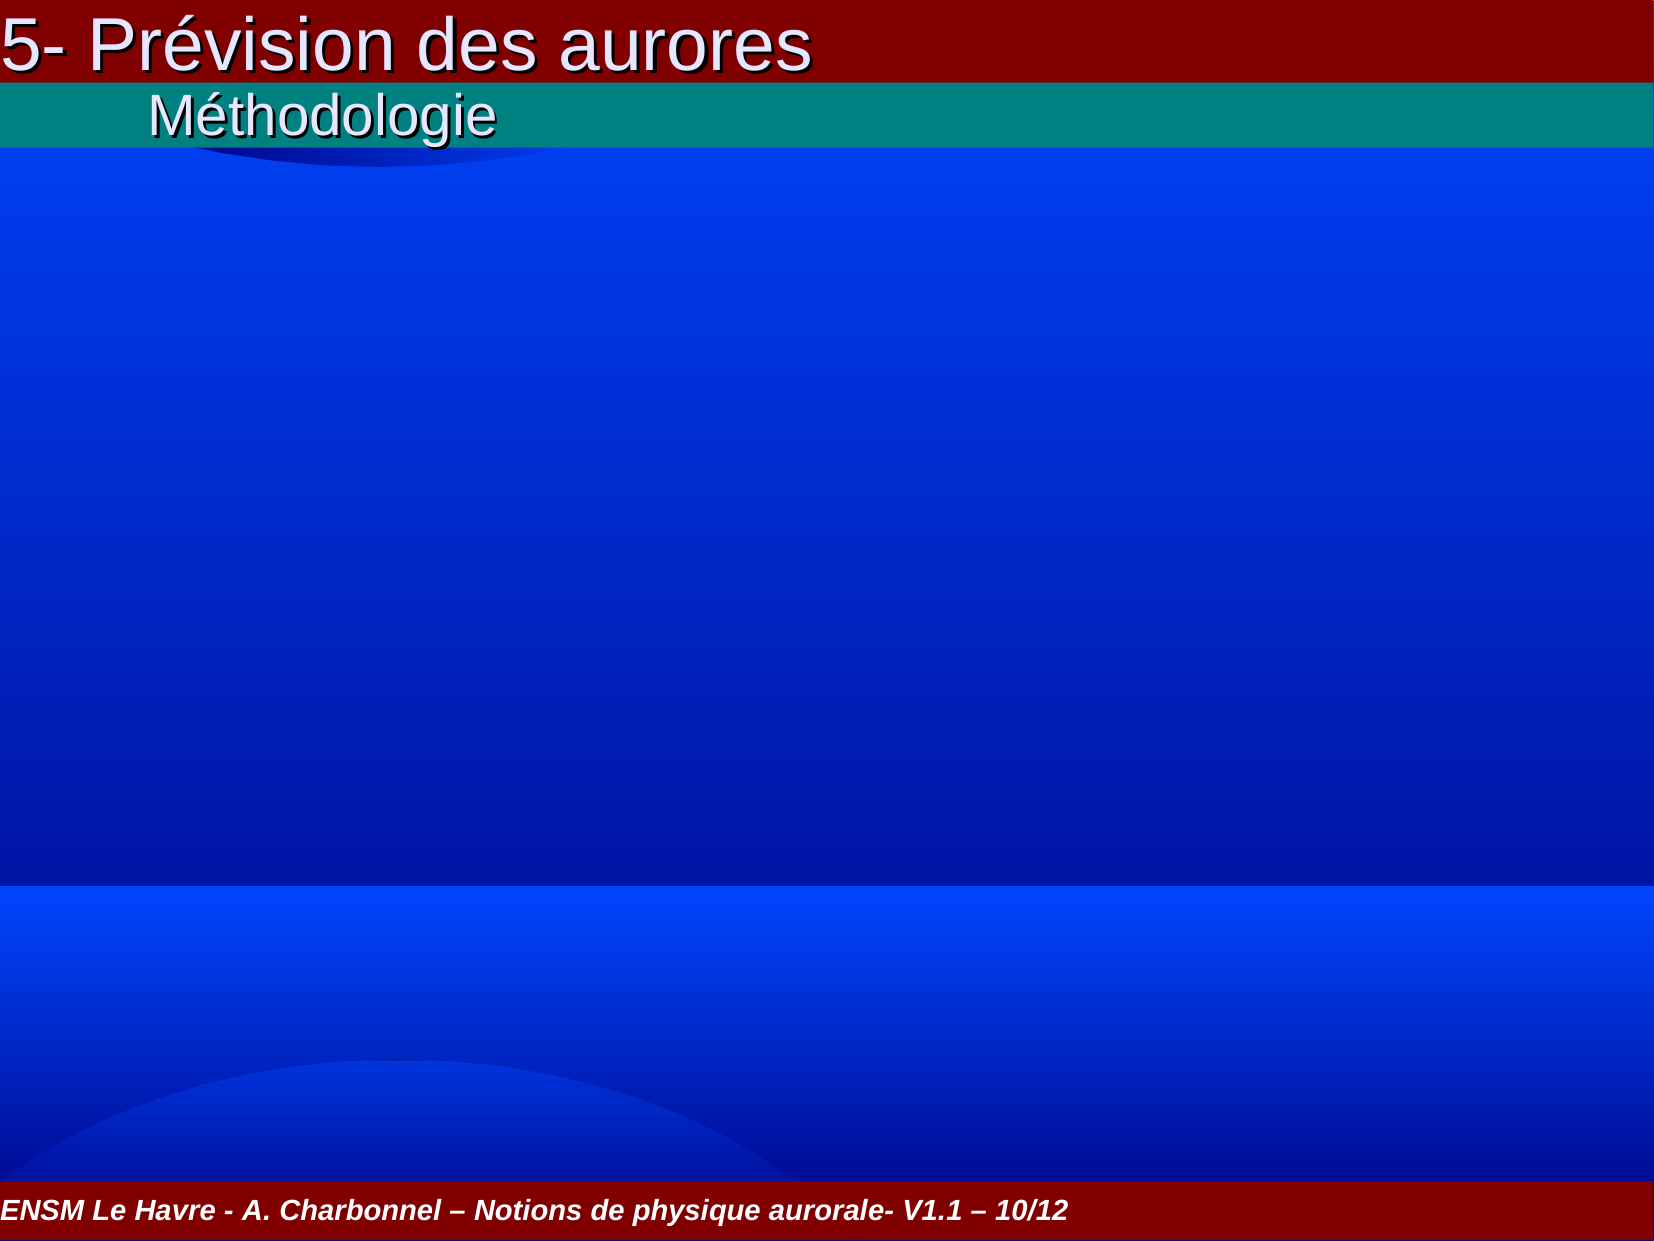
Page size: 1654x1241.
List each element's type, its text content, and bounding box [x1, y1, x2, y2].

title Méthodologie [0, 82, 1654, 148]
text_box ENSM Le Havre - A. Charbonnel – Notions de physique aurorale- V1.1 – 10/12 [0, 1181, 1654, 1241]
title 5- Prévision des aurores [0, 0, 1654, 82]
